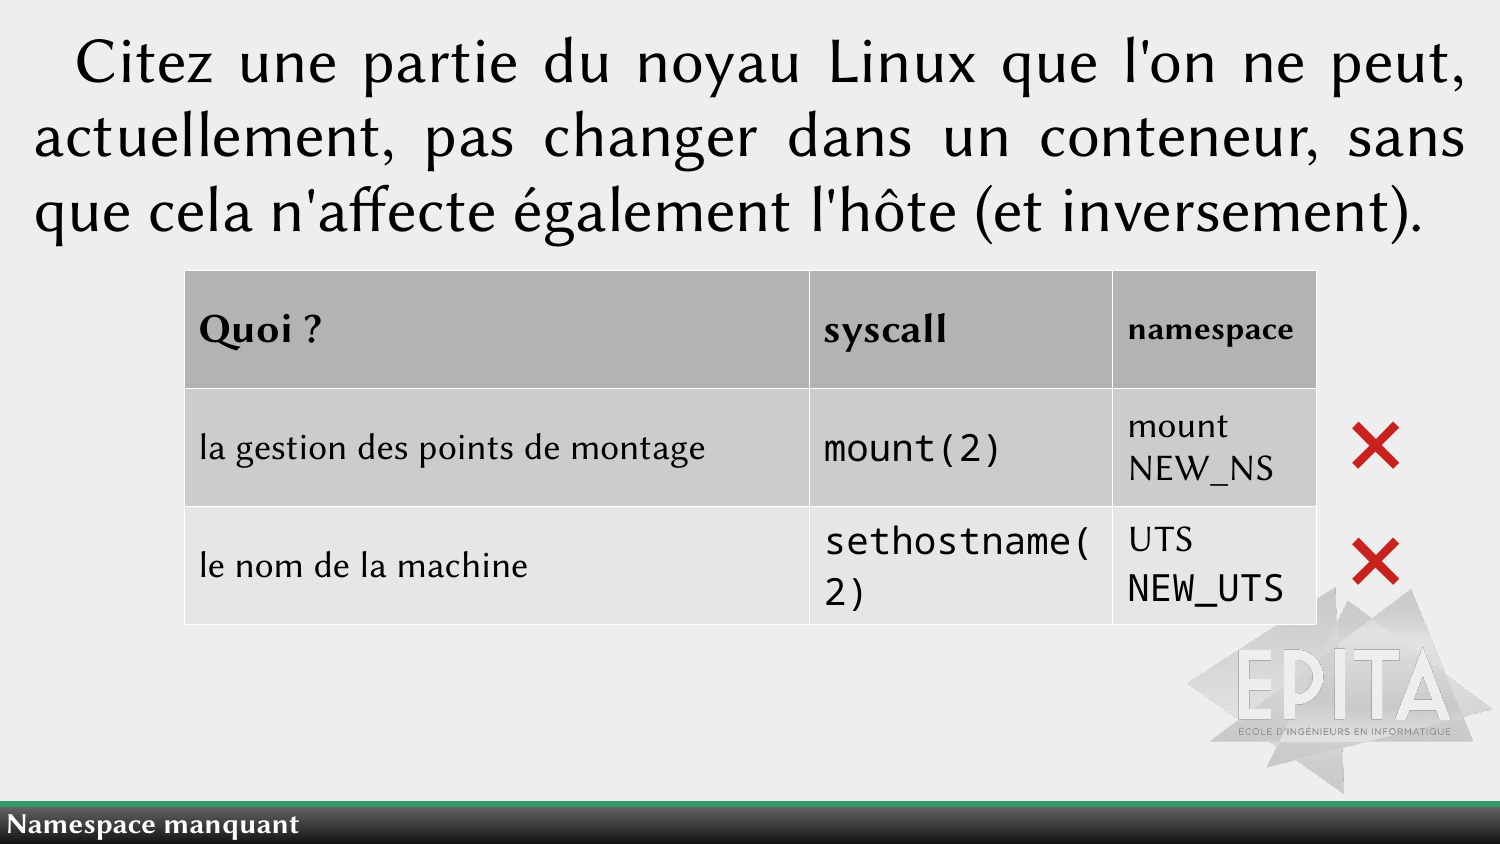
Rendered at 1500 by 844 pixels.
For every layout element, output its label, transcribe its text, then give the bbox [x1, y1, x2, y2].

picture [1187, 587, 1492, 794]
table_header Quoi ? [185, 271, 809, 388]
table_cell sethostname(2) [810, 507, 1112, 624]
table_cell le nom de la machine [185, 507, 809, 624]
table_header namespace [1113, 271, 1316, 388]
list Citez une partie du noyau Linux que l'on ne peut, actuellement, pas changer dans un conteneur, sans que cela n'affecte également l'hôte (et inversement). [33, 23, 1467, 249]
text_box × [1287, 342, 1465, 522]
table_cell mount NEW_NS [1113, 389, 1287, 506]
table_header syscall [810, 271, 1112, 388]
table_cell la gestion des points de montage [185, 389, 809, 506]
text_box × [1287, 522, 1465, 638]
title Namespace manquant [5, 801, 1075, 844]
table_cell UTS NEW_UTS [1113, 507, 1287, 624]
table_cell mount(2) [810, 389, 1112, 506]
